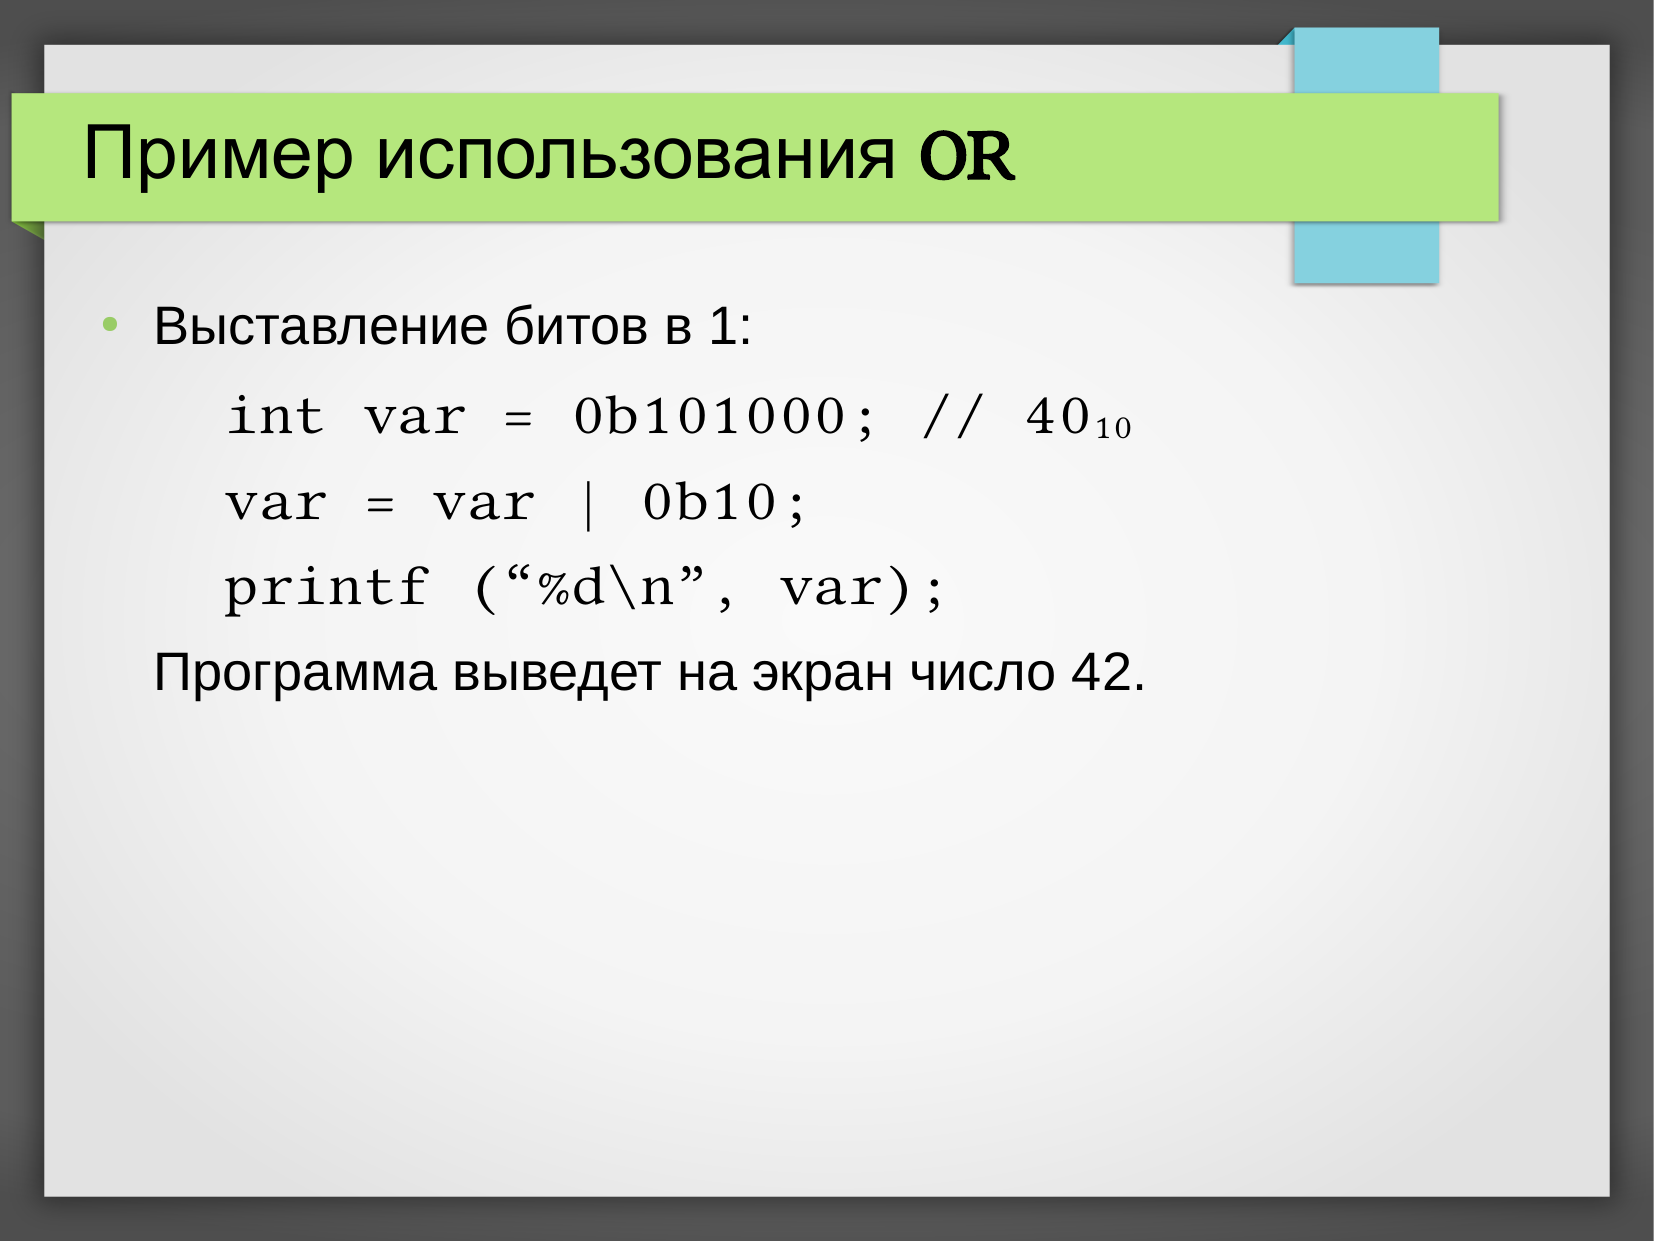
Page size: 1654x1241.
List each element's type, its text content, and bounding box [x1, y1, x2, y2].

picture [0, 0, 1654, 1241]
list Выставление битов в 1: int var = 0b101000; // 4010 var = var | 0b10; printf (“%d\n”, var); Программа выведет на экран число 42. [82, 295, 1571, 1015]
title Пример использования OR [82, 94, 1264, 213]
